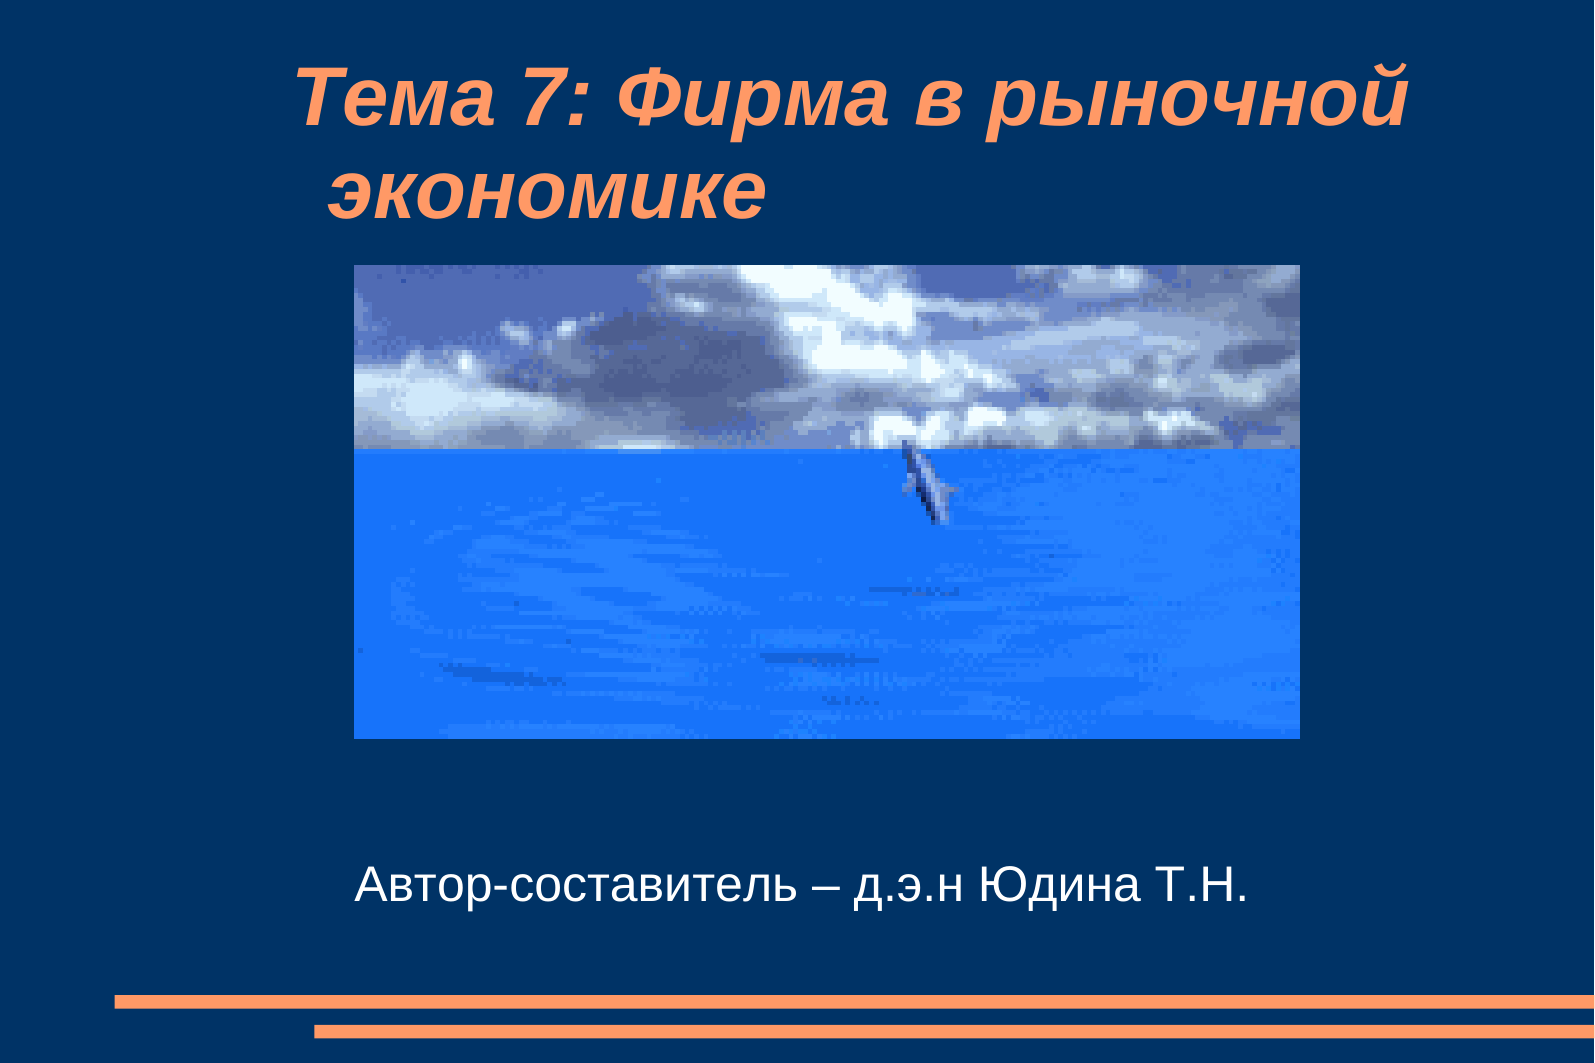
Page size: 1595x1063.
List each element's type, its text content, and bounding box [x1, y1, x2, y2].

title Тема 7: Фирма в рыночной экономике [291, 50, 1595, 237]
text_box Автор-составитель – д.э.н Юдина Т.Н. [354, 856, 1388, 913]
picture [354, 265, 1300, 739]
